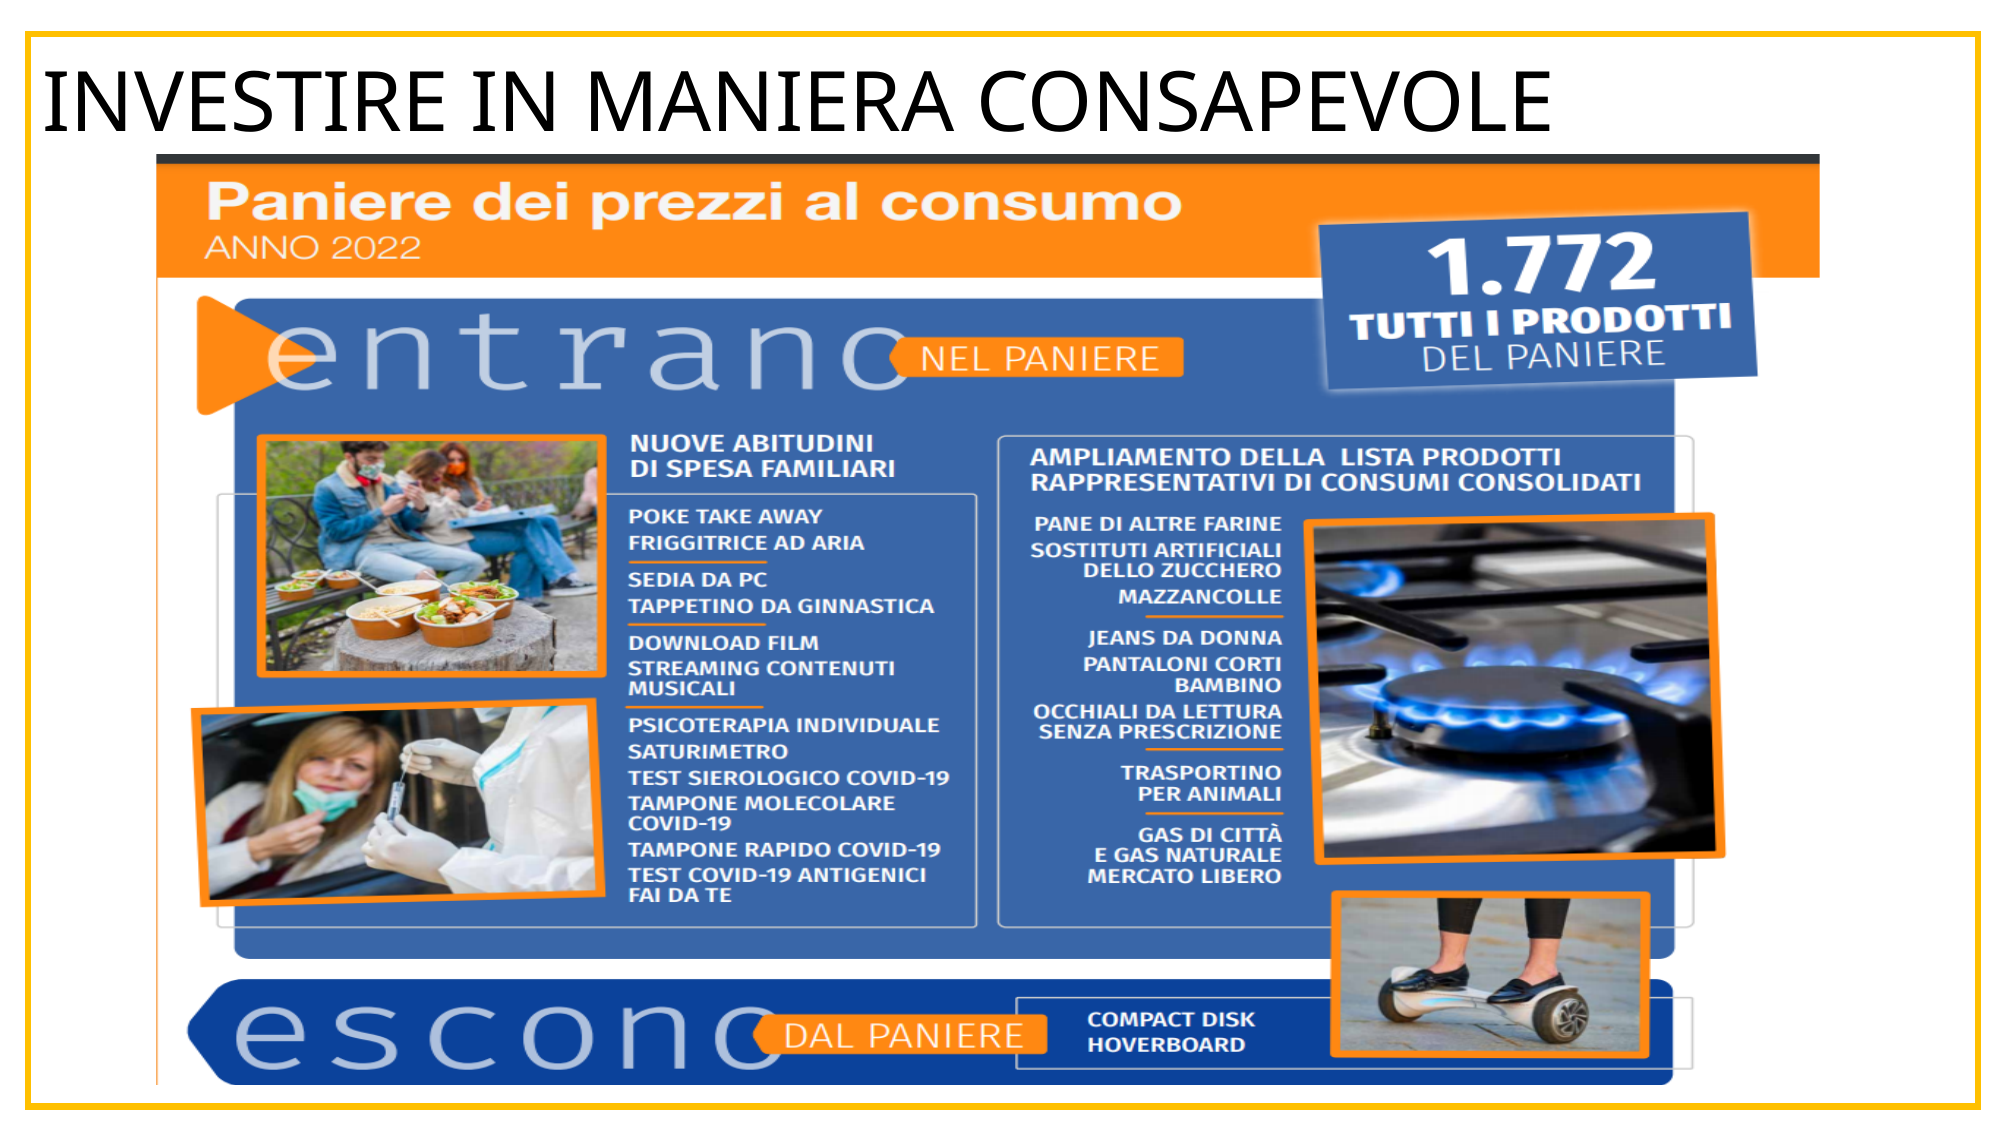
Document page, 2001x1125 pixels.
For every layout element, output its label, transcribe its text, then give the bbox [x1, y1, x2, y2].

text_box INVESTIRE IN MANIERA CONSAPEVOLE [27, 34, 1978, 1107]
picture [156, 154, 1820, 1085]
